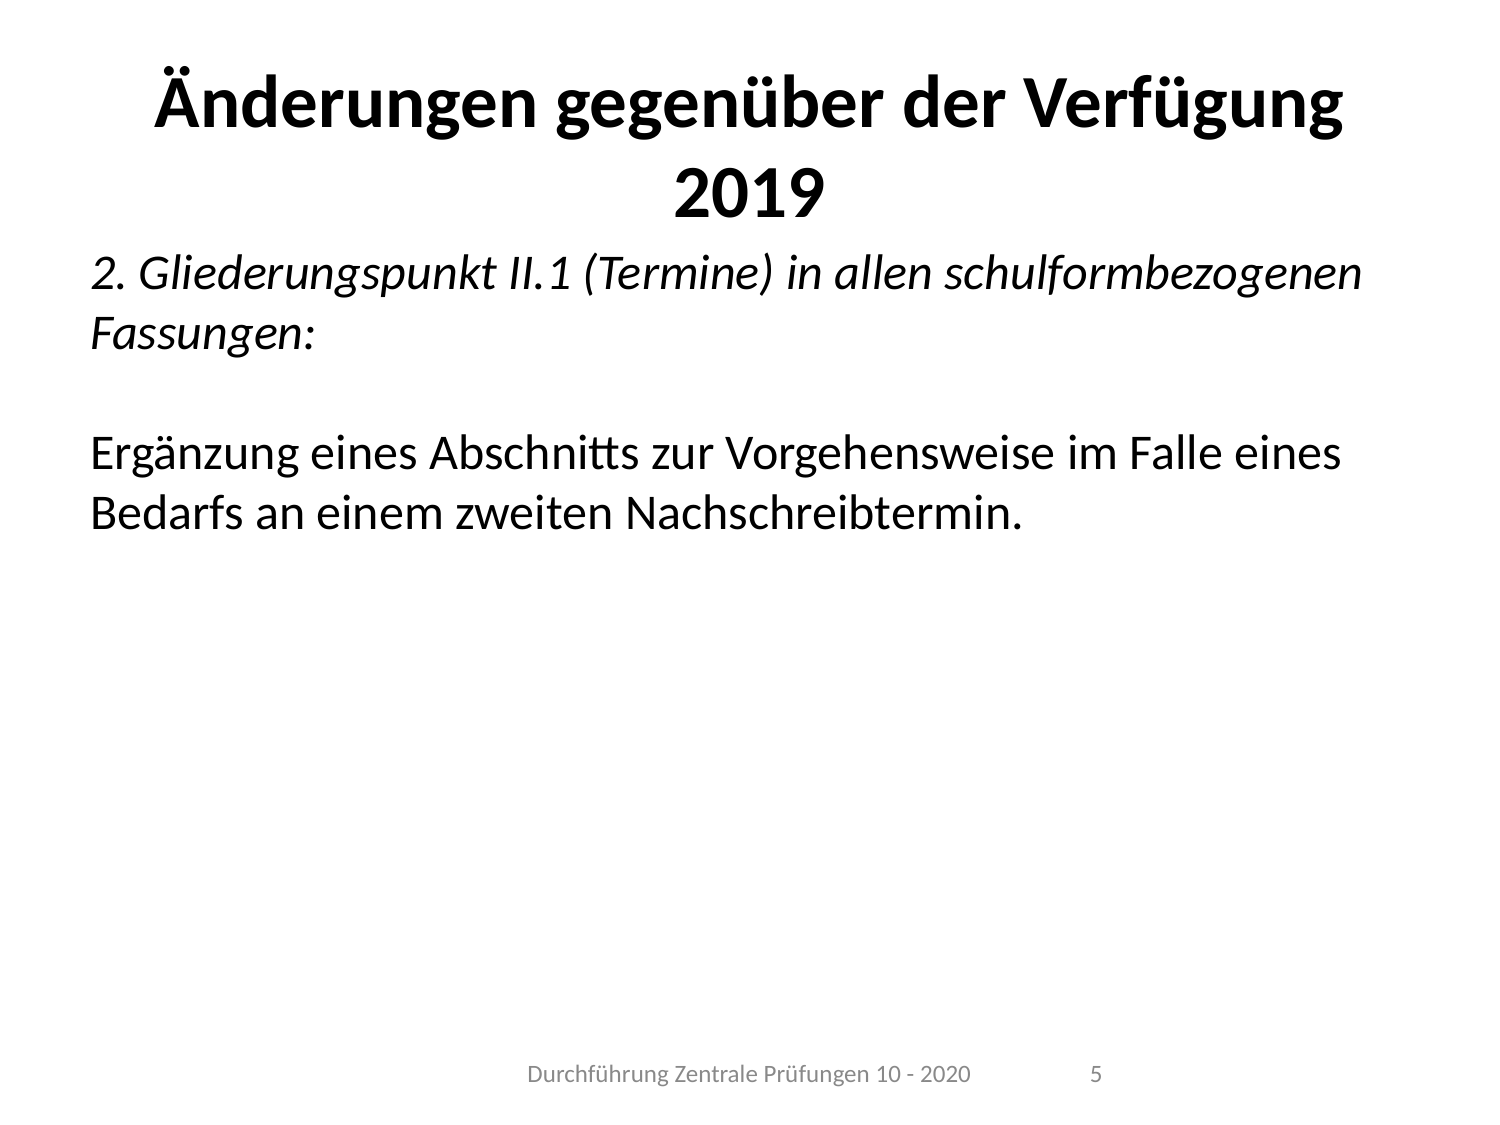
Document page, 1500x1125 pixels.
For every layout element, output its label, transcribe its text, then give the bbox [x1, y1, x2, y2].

title Änderungen gegenüber der Verfügung 2019 [75, 45, 1426, 209]
text_box 5 [1074, 1042, 1426, 1103]
text_box Durchführung Zentrale Prüfungen 10 - 2020 [512, 1042, 988, 1103]
list 2. Gliederungspunkt II.1 (Termine) in allen schulformbezogenen Fassungen: Ergänzung eines Abschnitts zur Vorgehensweise im Falle eines Bedarfs an einem zweiten Nachschreibtermin. [75, 231, 1426, 1005]
